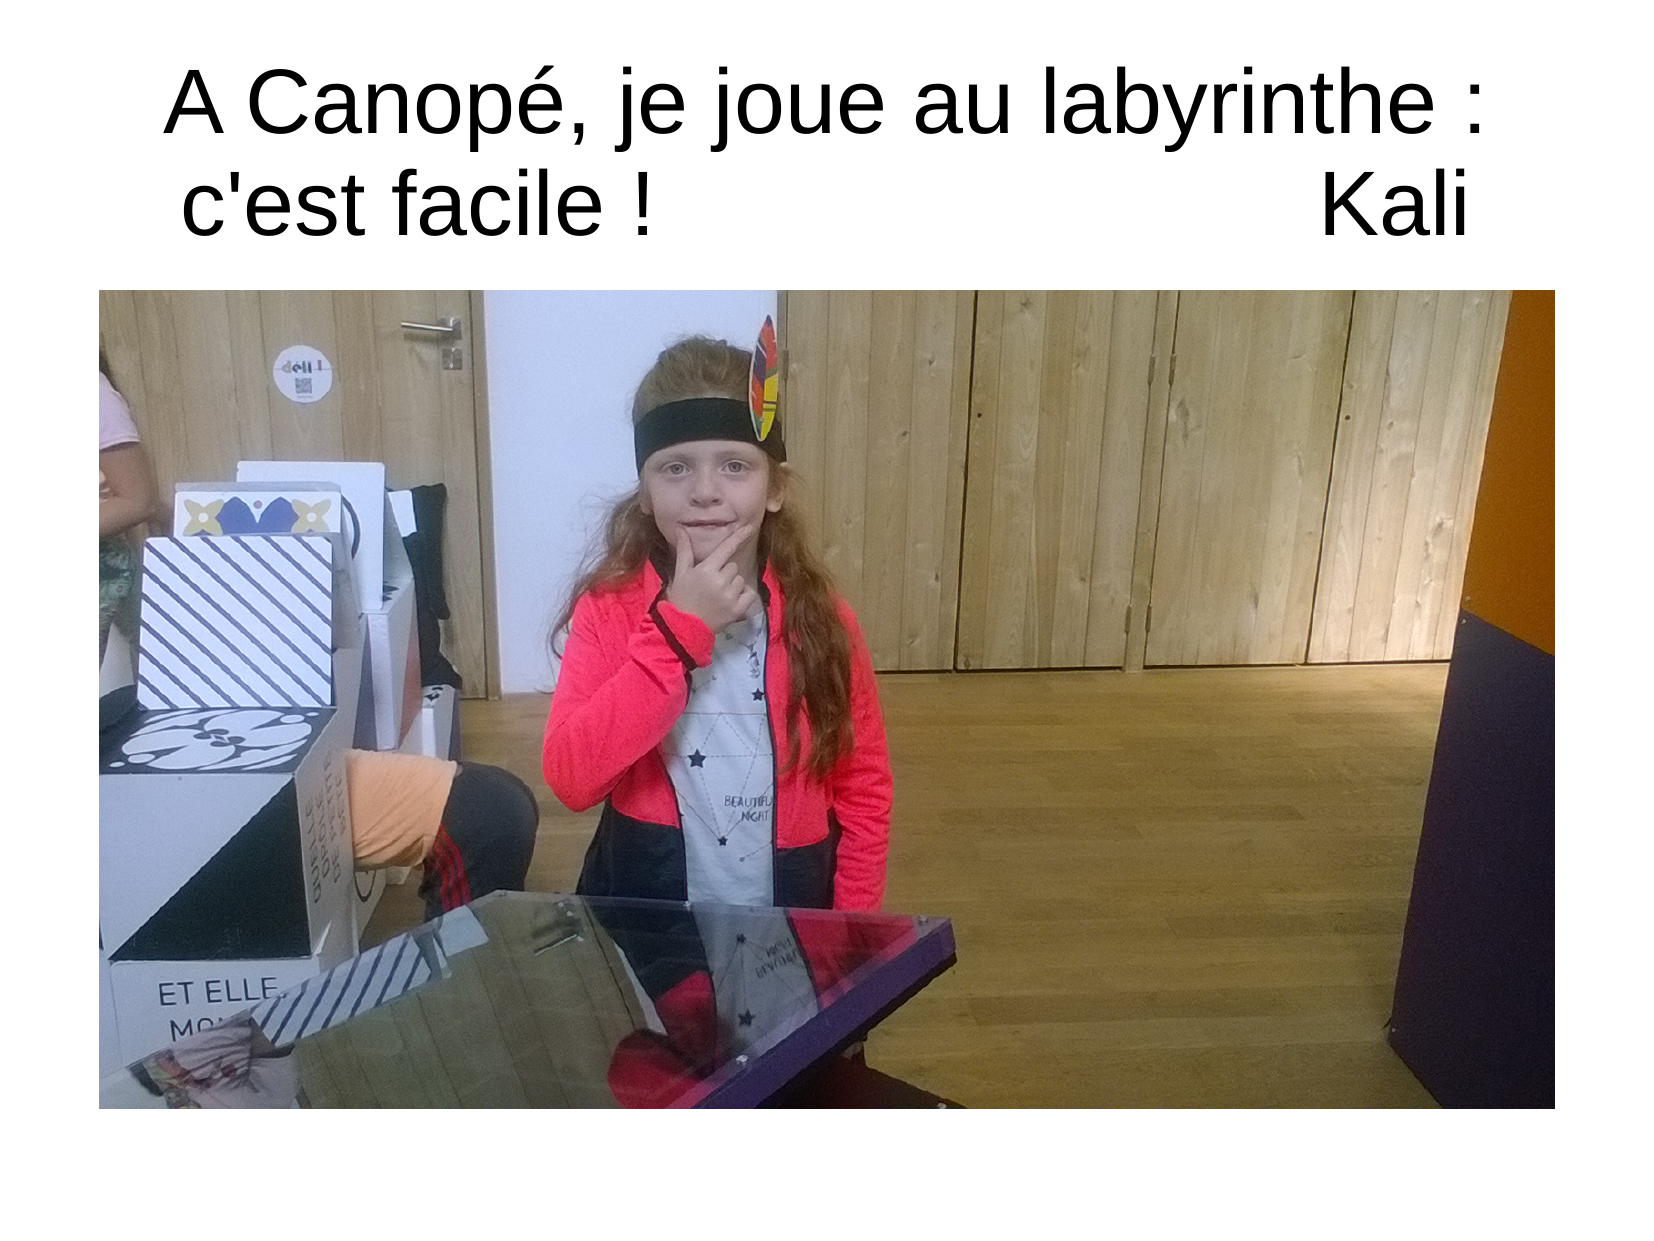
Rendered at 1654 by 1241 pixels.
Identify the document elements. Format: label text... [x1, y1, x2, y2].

picture [99, 290, 1555, 1109]
title A Canopé, je joue au labyrinthe : c'est facile ! Kali [82, 49, 1571, 257]
